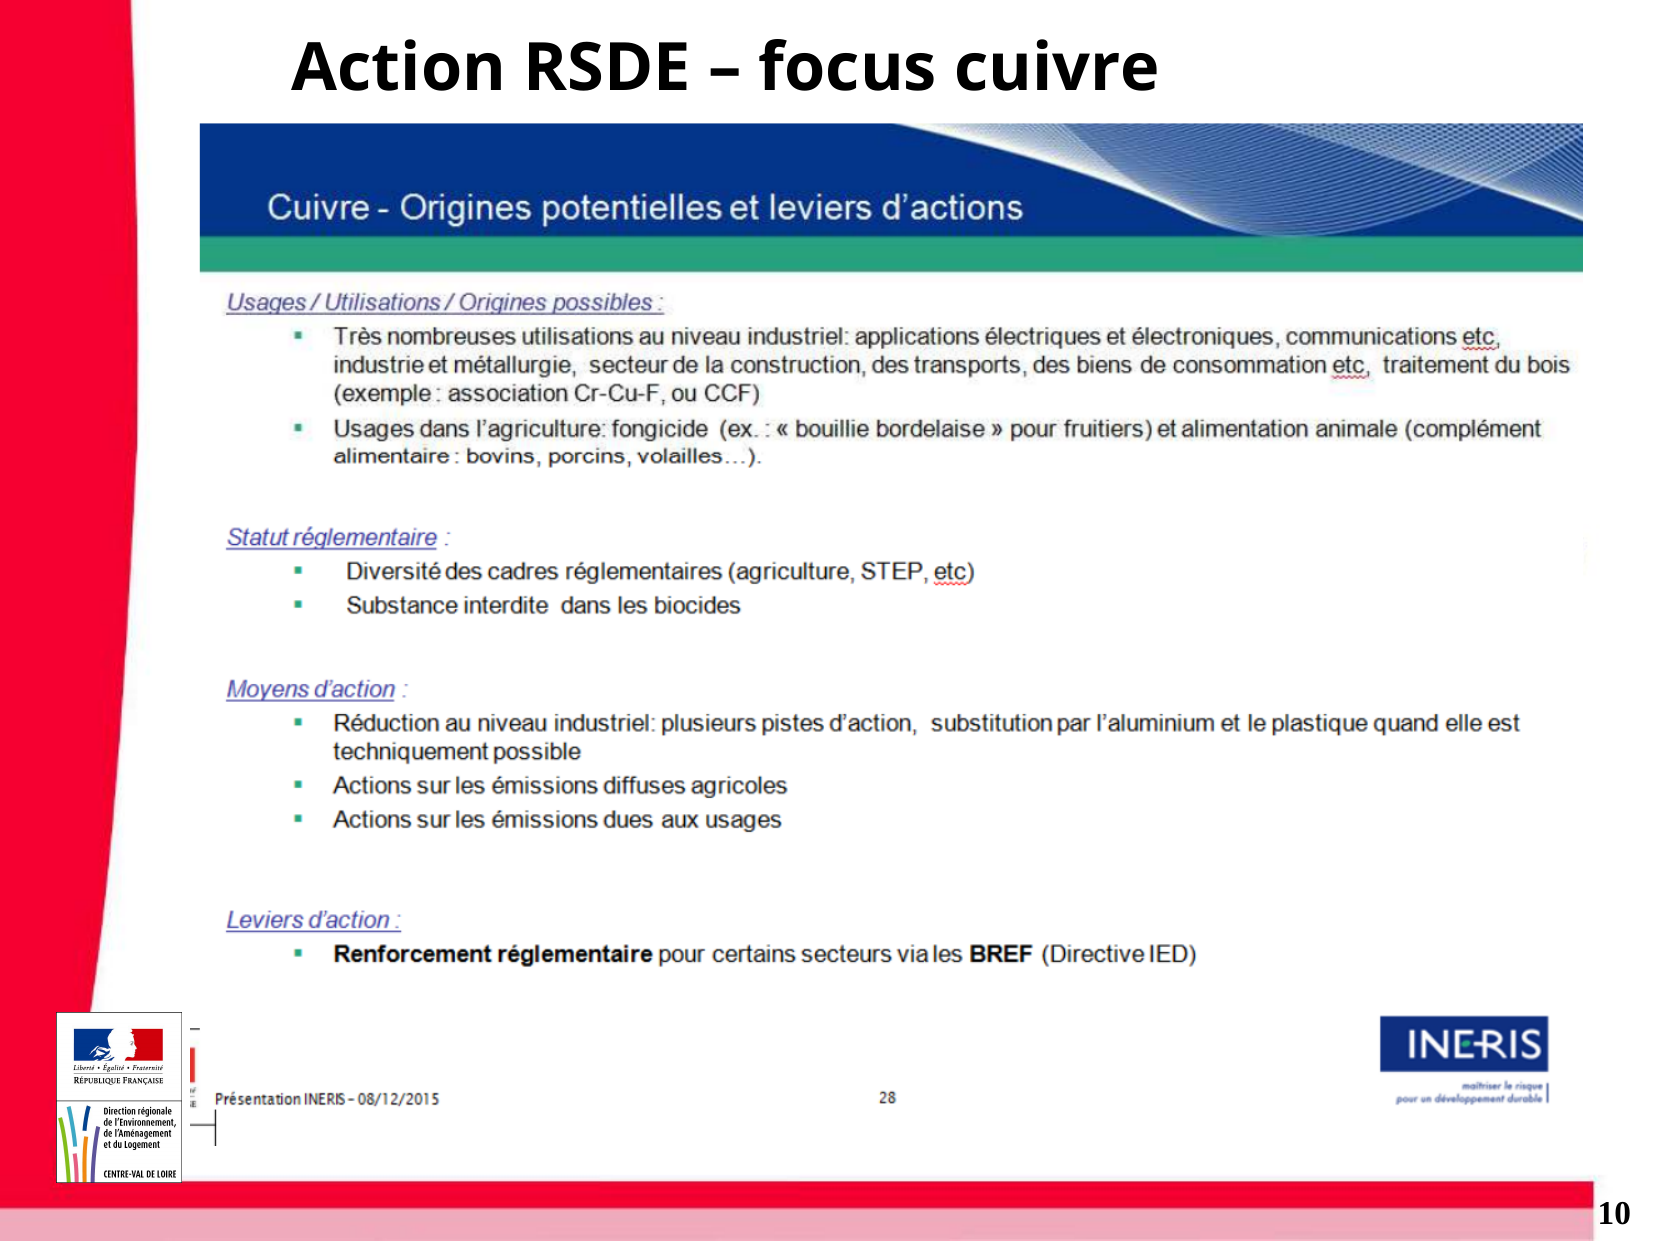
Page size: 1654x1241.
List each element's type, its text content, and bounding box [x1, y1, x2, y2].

text_box Action RSDE – focus cuivre (GT national) [259, 23, 1193, 106]
picture [0, 0, 1653, 1241]
